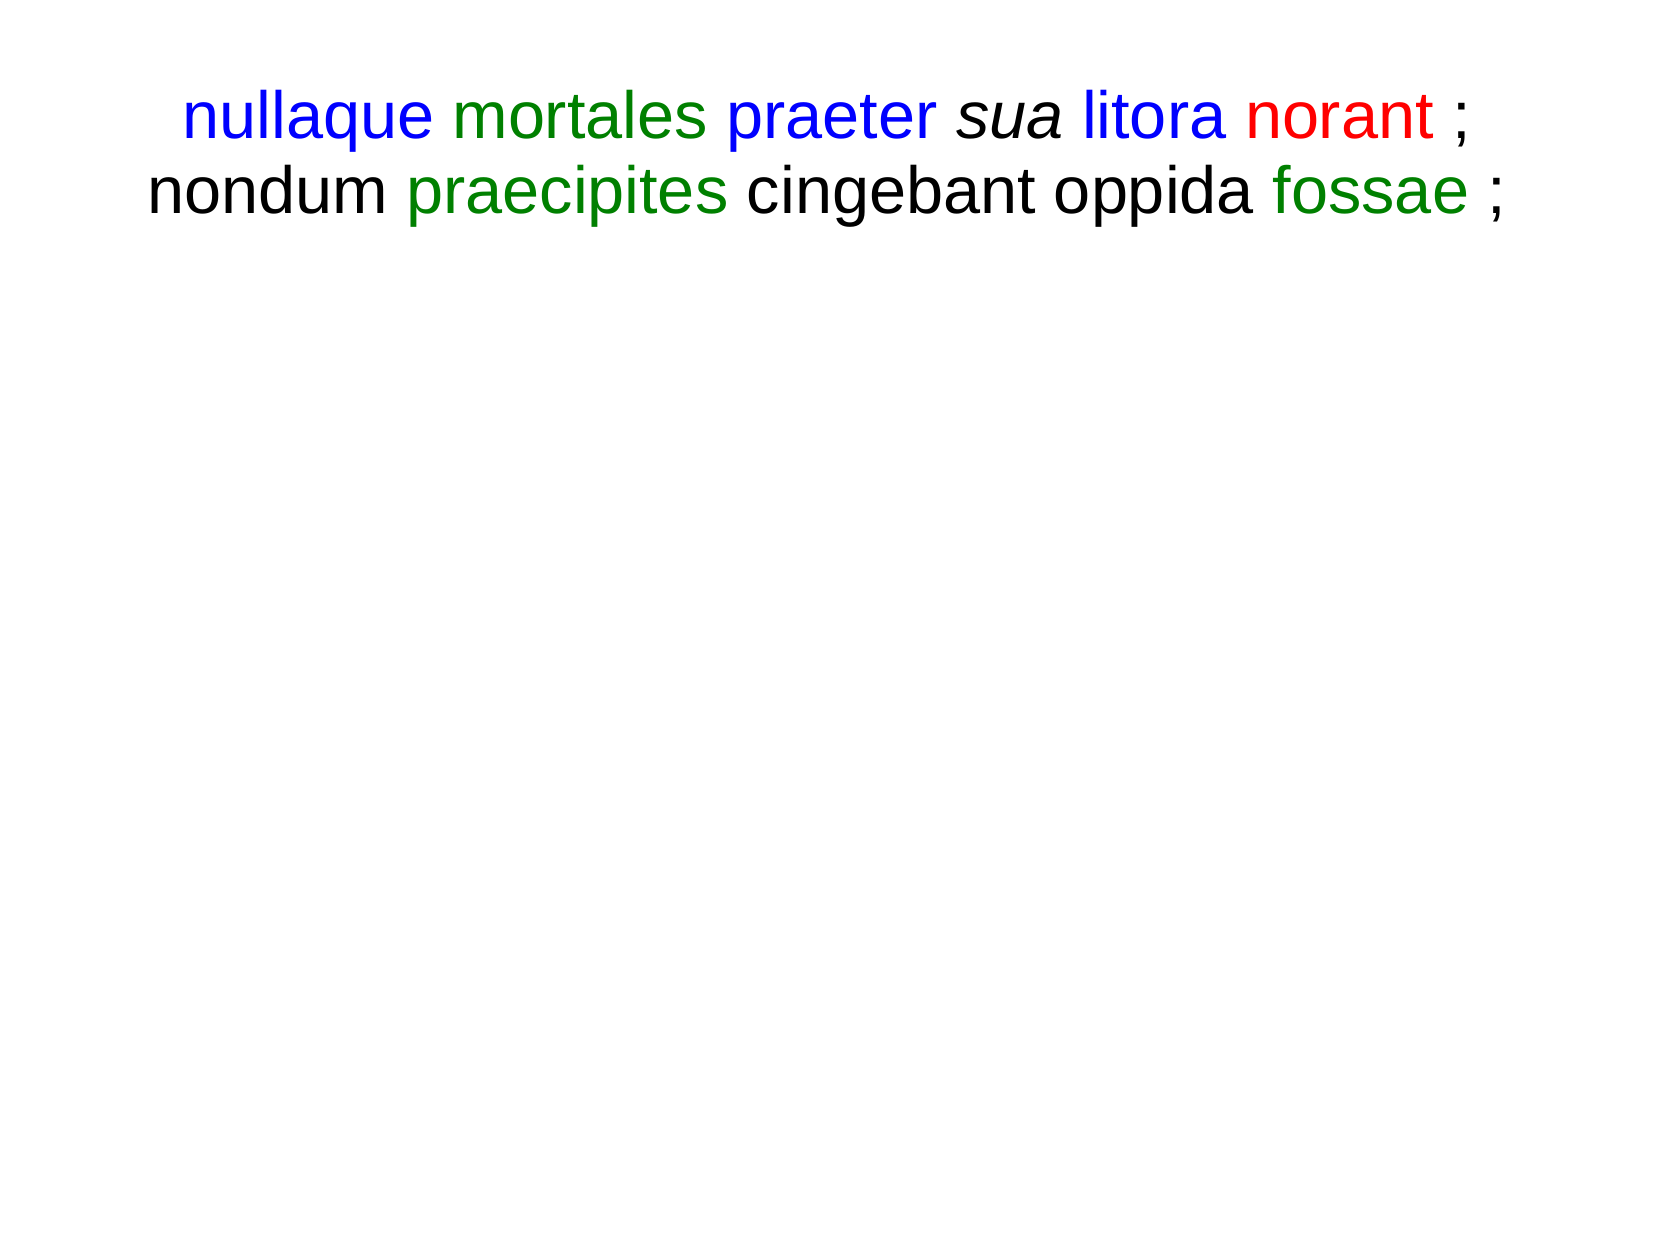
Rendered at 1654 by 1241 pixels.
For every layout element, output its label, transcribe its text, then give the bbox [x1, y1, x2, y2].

title nullaque mortales praeter sua litora norant ; nondum praecipites cingebant oppida fossae ; [82, 49, 1571, 257]
